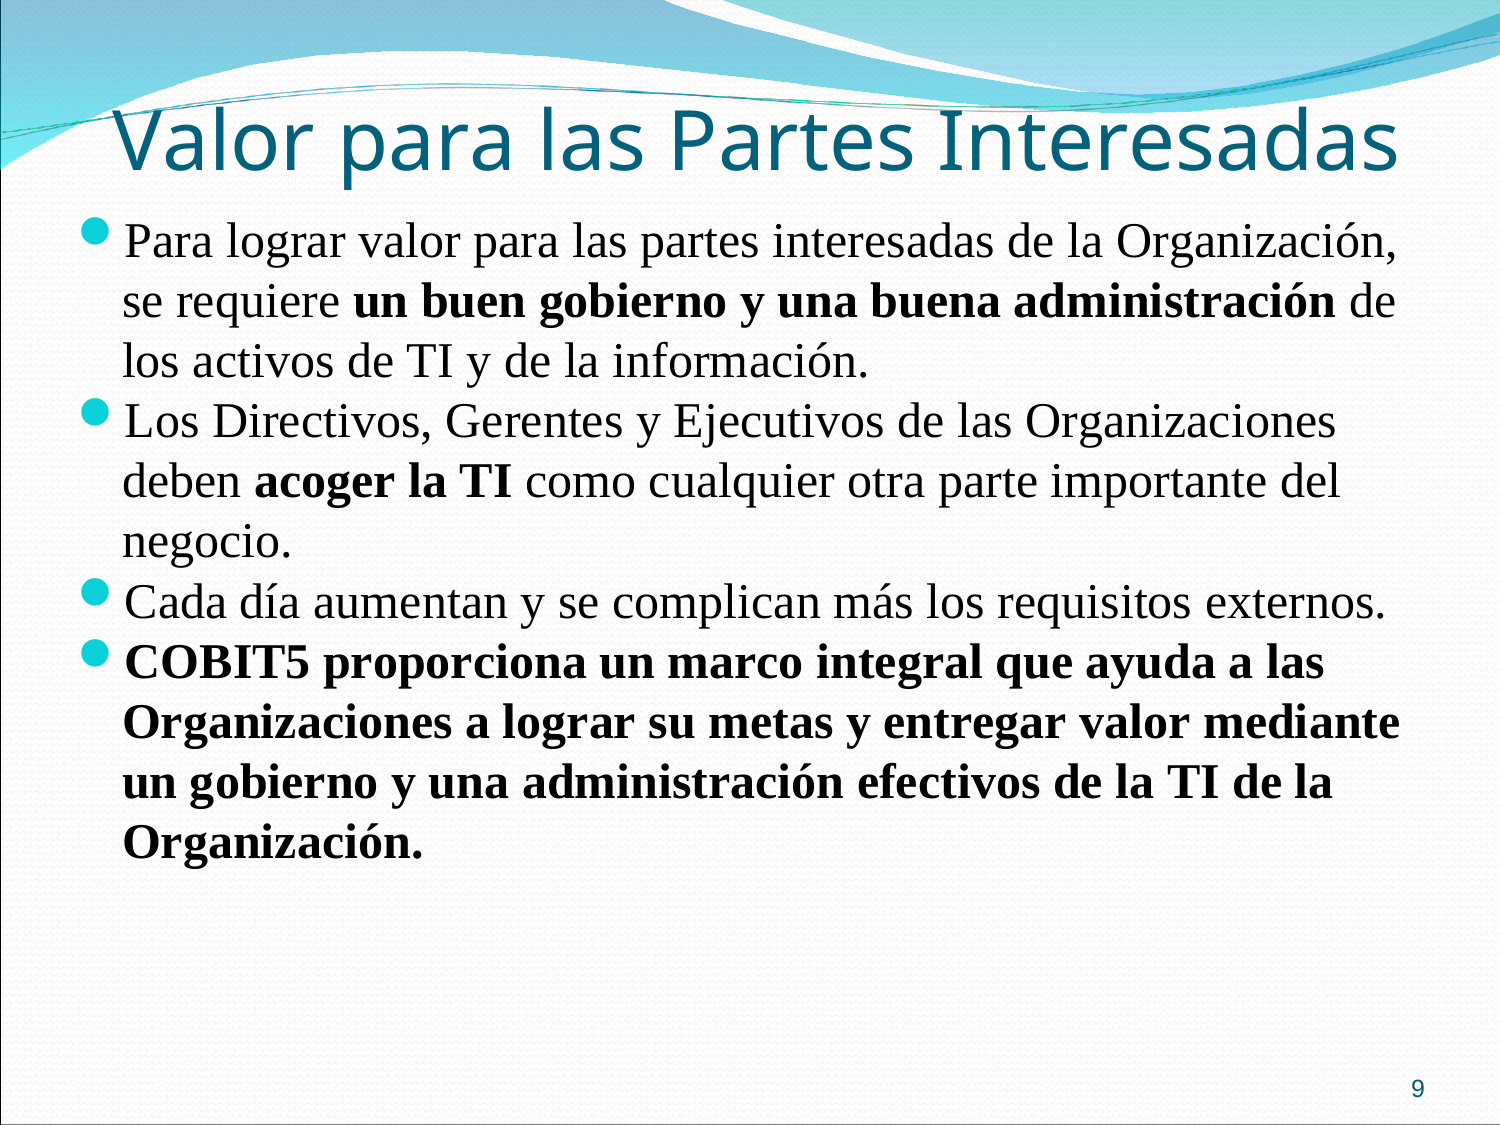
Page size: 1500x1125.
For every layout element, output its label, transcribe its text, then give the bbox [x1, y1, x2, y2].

picture [0, 0, 1500, 1125]
list Para lograr valor para las partes interesadas de la Organización, se requiere un buen gobierno y una buena administración de los activos de TI y de la información. Los Directivos, Gerentes y Ejecutivos de las Organizaciones deben acoger la TI como cualquier otra parte importante del negocio. Cada día aumentan y se complican más los requisitos externos. COBIT5 proporciona un marco integral que ayuda a las Organizaciones a lograr su metas y entregar valor mediante un gobierno y una administración efectivos de la TI de la Organización. [62, 200, 1450, 1075]
title Valor para las Partes Interesadas [112, 0, 1500, 188]
text_box <number> [1299, 1042, 1426, 1103]
